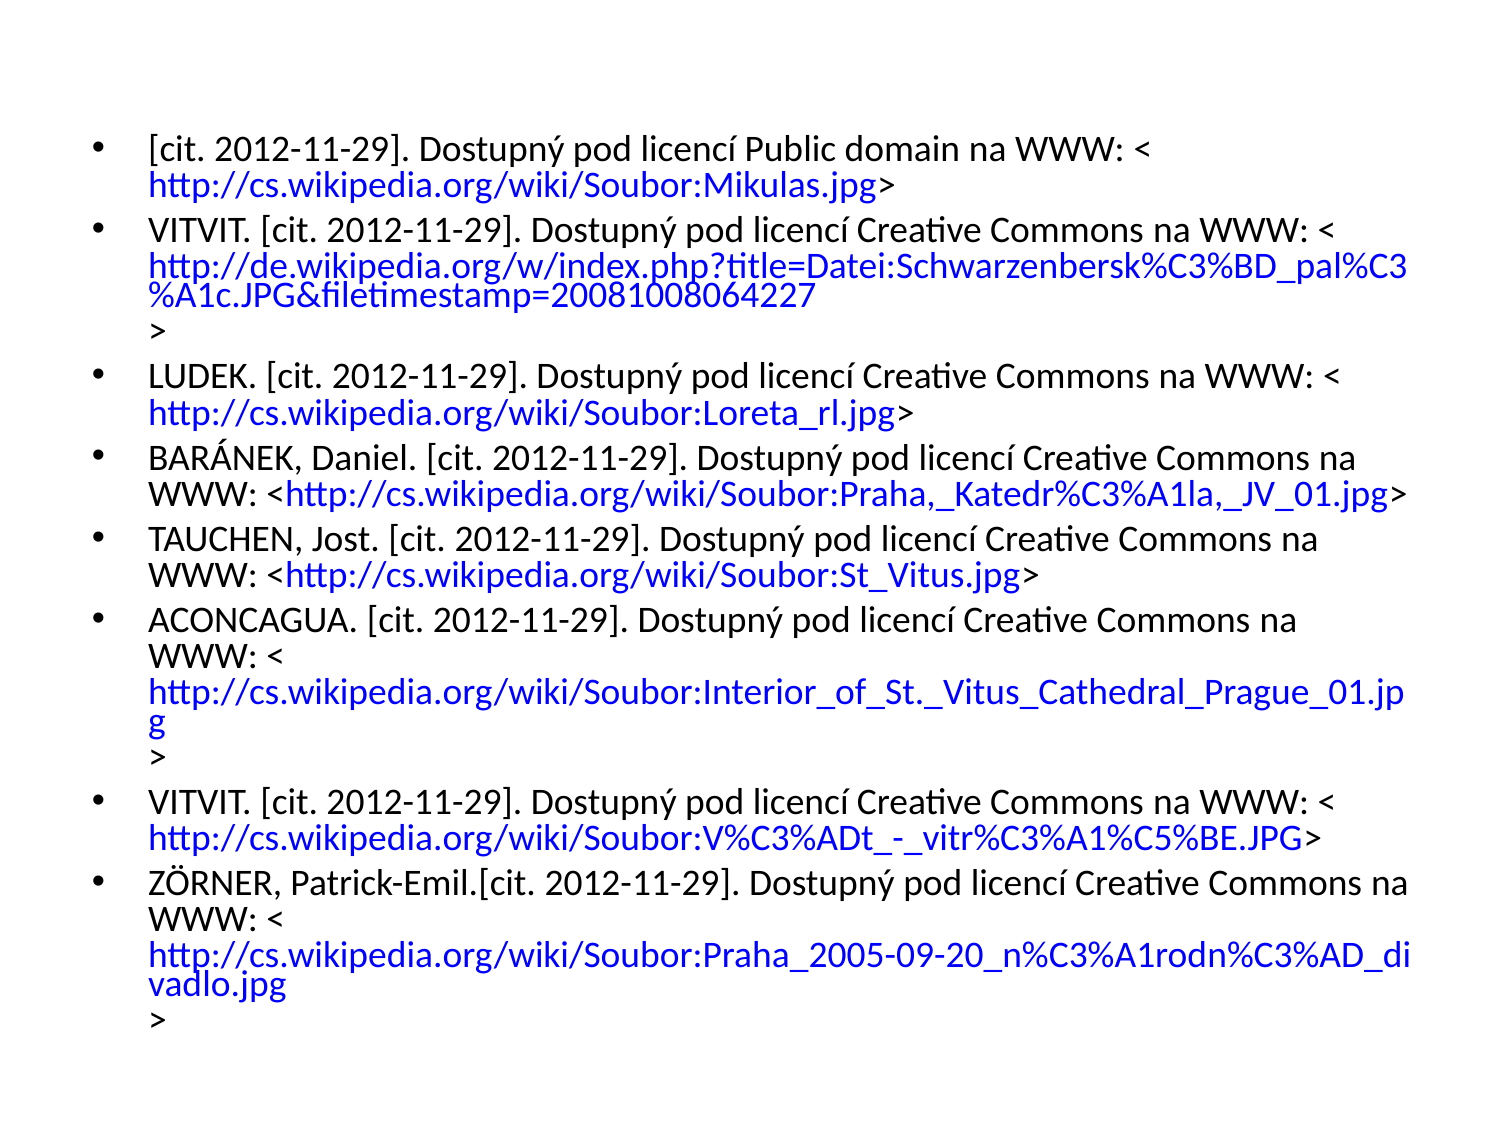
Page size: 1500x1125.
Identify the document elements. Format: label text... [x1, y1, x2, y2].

list [cit. 2012-11-29]. Dostupný pod licencí Public domain na WWW: <http://cs.wikipedia.org/wiki/Soubor:Mikulas.jpg> VITVIT. [cit. 2012-11-29]. Dostupný pod licencí Creative Commons na WWW: <http://de.wikipedia.org/w/index.php?title=Datei:Schwarzenbersk%C3%BD_pal%C3%A1c.JPG&filetimestamp=20081008064227> LUDEK. [cit. 2012-11-29]. Dostupný pod licencí Creative Commons na WWW: <http://cs.wikipedia.org/wiki/Soubor:Loreta_rl.jpg> BARÁNEK, Daniel. [cit. 2012-11-29]. Dostupný pod licencí Creative Commons na WWW: <http://cs.wikipedia.org/wiki/Soubor:Praha,_Katedr%C3%A1la,_JV_01.jpg> TAUCHEN, Jost. [cit. 2012-11-29]. Dostupný pod licencí Creative Commons na WWW: <http://cs.wikipedia.org/wiki/Soubor:St_Vitus.jpg> ACONCAGUA. [cit. 2012-11-29]. Dostupný pod licencí Creative Commons na WWW: <http://cs.wikipedia.org/wiki/Soubor:Interior_of_St._Vitus_Cathedral_Prague_01.jpg> VITVIT. [cit. 2012-11-29]. Dostupný pod licencí Creative Commons na WWW: <http://cs.wikipedia.org/wiki/Soubor:V%C3%ADt_-_vitr%C3%A1%C5%BE.JPG> ZÖRNER, Patrick-Emil.[cit. 2012-11-29]. Dostupný pod licencí Creative Commons na WWW: <http://cs.wikipedia.org/wiki/Soubor:Praha_2005-09-20_n%C3%A1rodn%C3%AD_divadlo.jpg> [76, 125, 1427, 1018]
